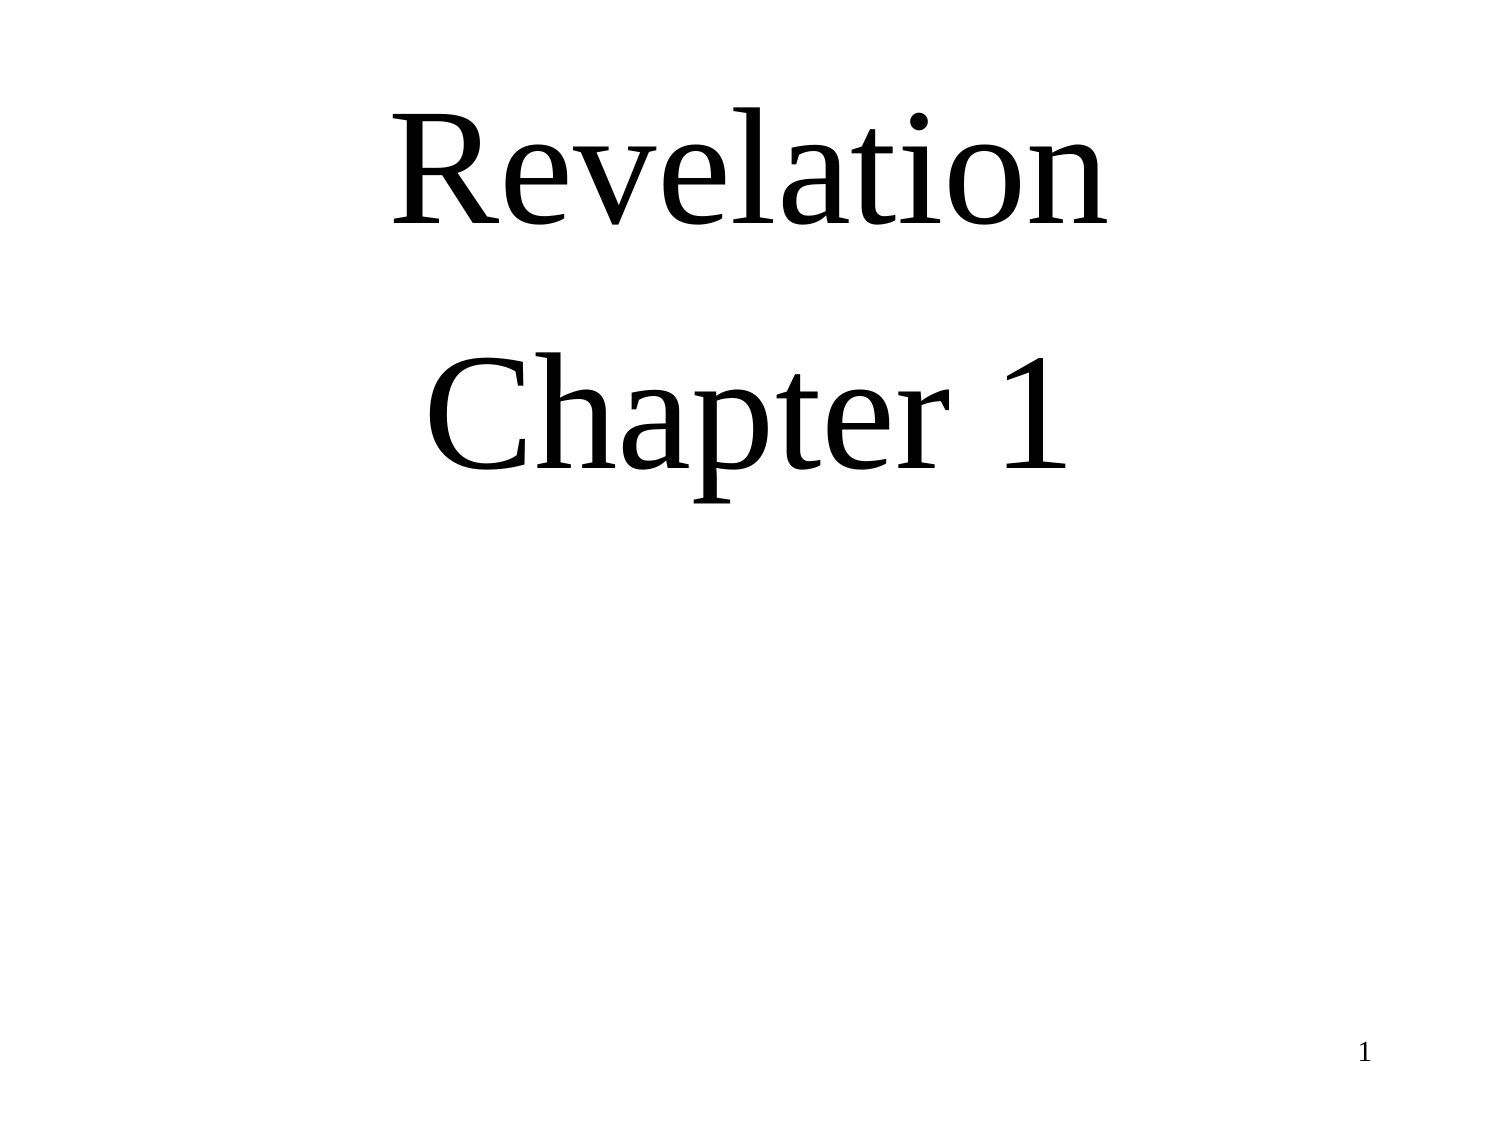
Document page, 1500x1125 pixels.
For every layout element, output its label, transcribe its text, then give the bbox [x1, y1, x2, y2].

text_box <number> [1074, 1025, 1388, 1100]
text_box Revelation Chapter 1 [0, 49, 1500, 510]
